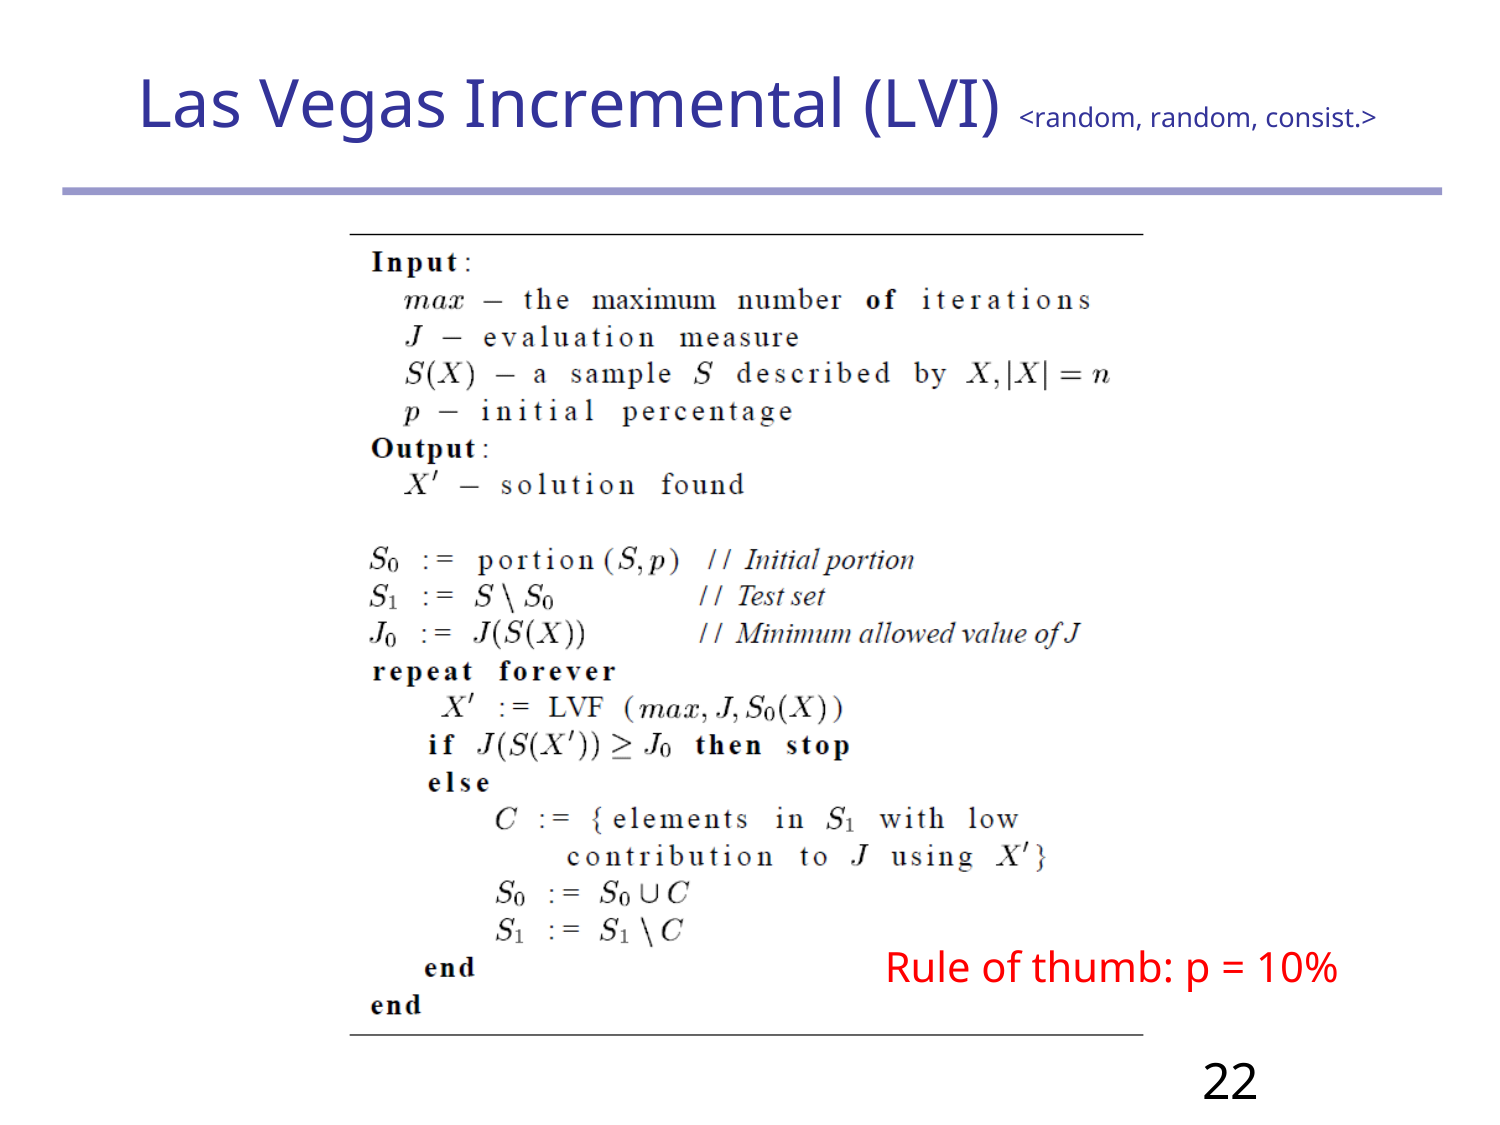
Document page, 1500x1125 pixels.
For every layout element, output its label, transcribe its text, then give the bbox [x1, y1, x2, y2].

text_box Rule of thumb: p = 10% [870, 933, 1426, 998]
list [62, 148, 1426, 999]
text_box <number> [1187, 1050, 1500, 1125]
title Las Vegas Incremental (LVI) <random, random, consist.> [60, 32, 1456, 170]
picture [330, 214, 1167, 1062]
